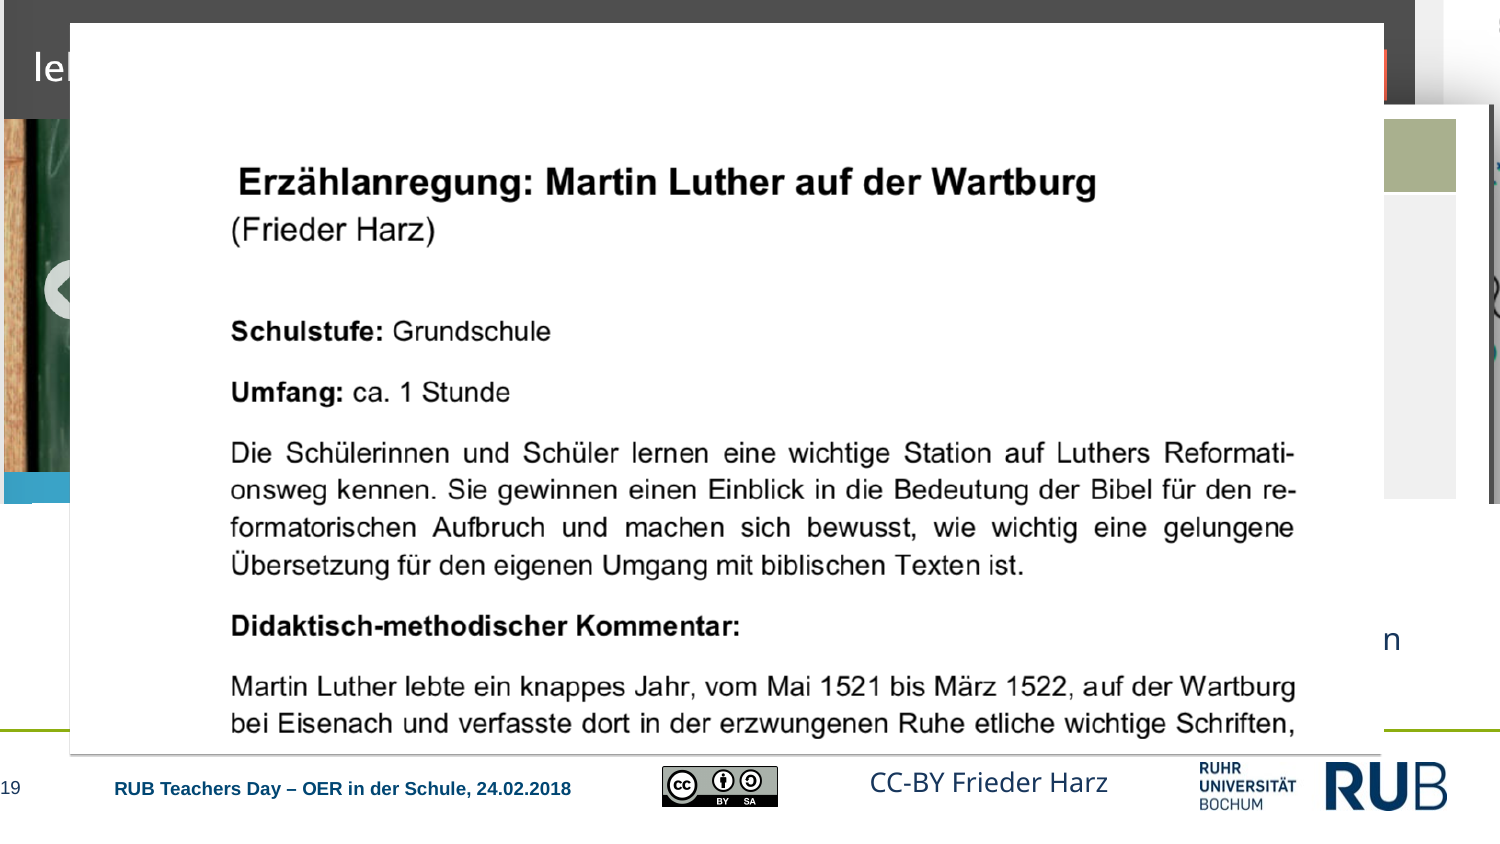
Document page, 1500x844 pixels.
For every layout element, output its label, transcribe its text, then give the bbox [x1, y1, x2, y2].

text_box CC-BY Frieder Harz [855, 758, 1130, 805]
text_box Unterrichtsmaterialien für alle Fächer Achtung: Viele Materialien sind kostenfrei, manche (redaktionell betreute) Materialien jedoch nicht [1384, 569, 1465, 703]
picture [0, 0, 1500, 504]
picture [662, 766, 778, 808]
picture [84, 37, 1370, 740]
text_box RUB Teachers Day – OER in der Schule, 24.02.2018 [114, 776, 948, 822]
text_box 19 [0, 764, 85, 810]
